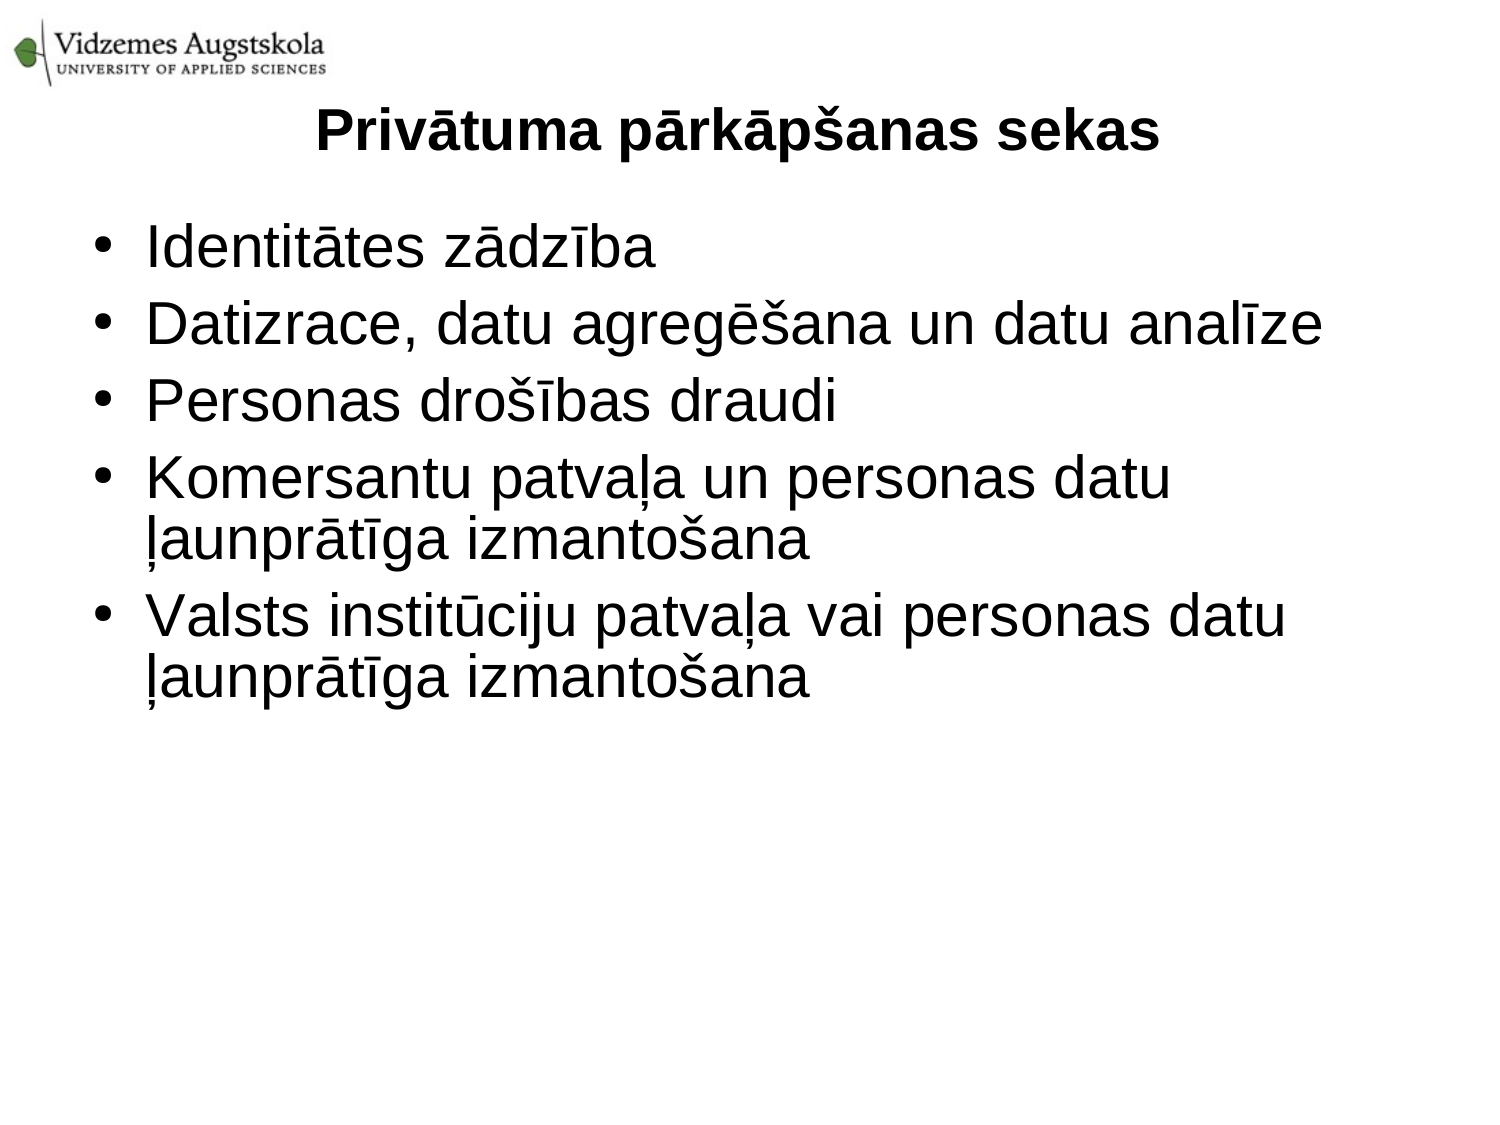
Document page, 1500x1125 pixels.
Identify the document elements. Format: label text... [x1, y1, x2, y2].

list Identitātes zādzība Datizrace, datu agregēšana un datu analīze Personas drošības draudi Komersantu patvaļa un personas datu ļaunprātīga izmantošana Valsts institūciju patvaļa vai personas datu ļaunprātīga izmantošana [74, 214, 1424, 1004]
picture [5, 2, 334, 102]
title Privātuma pārkāpšanas sekas [85, 87, 1372, 177]
